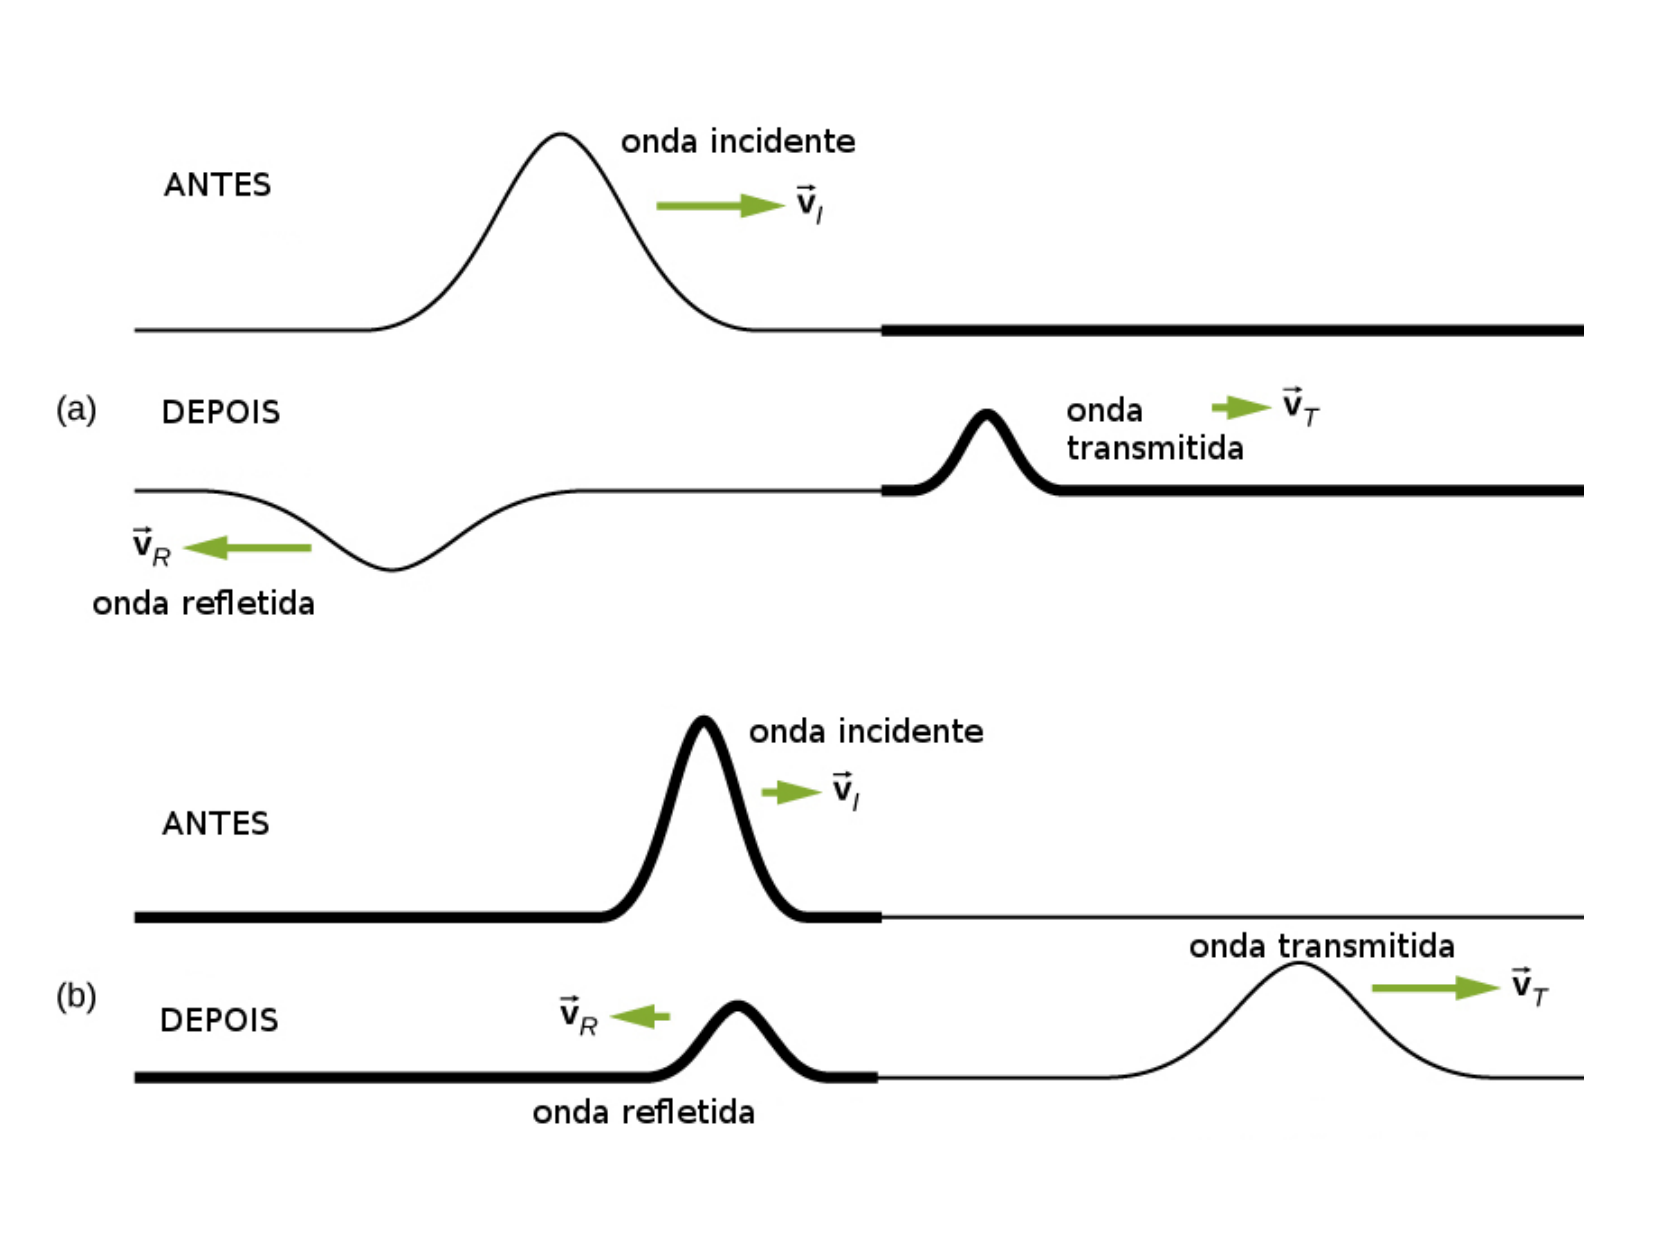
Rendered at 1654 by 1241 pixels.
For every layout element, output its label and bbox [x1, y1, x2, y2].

picture [56, 88, 1584, 1140]
